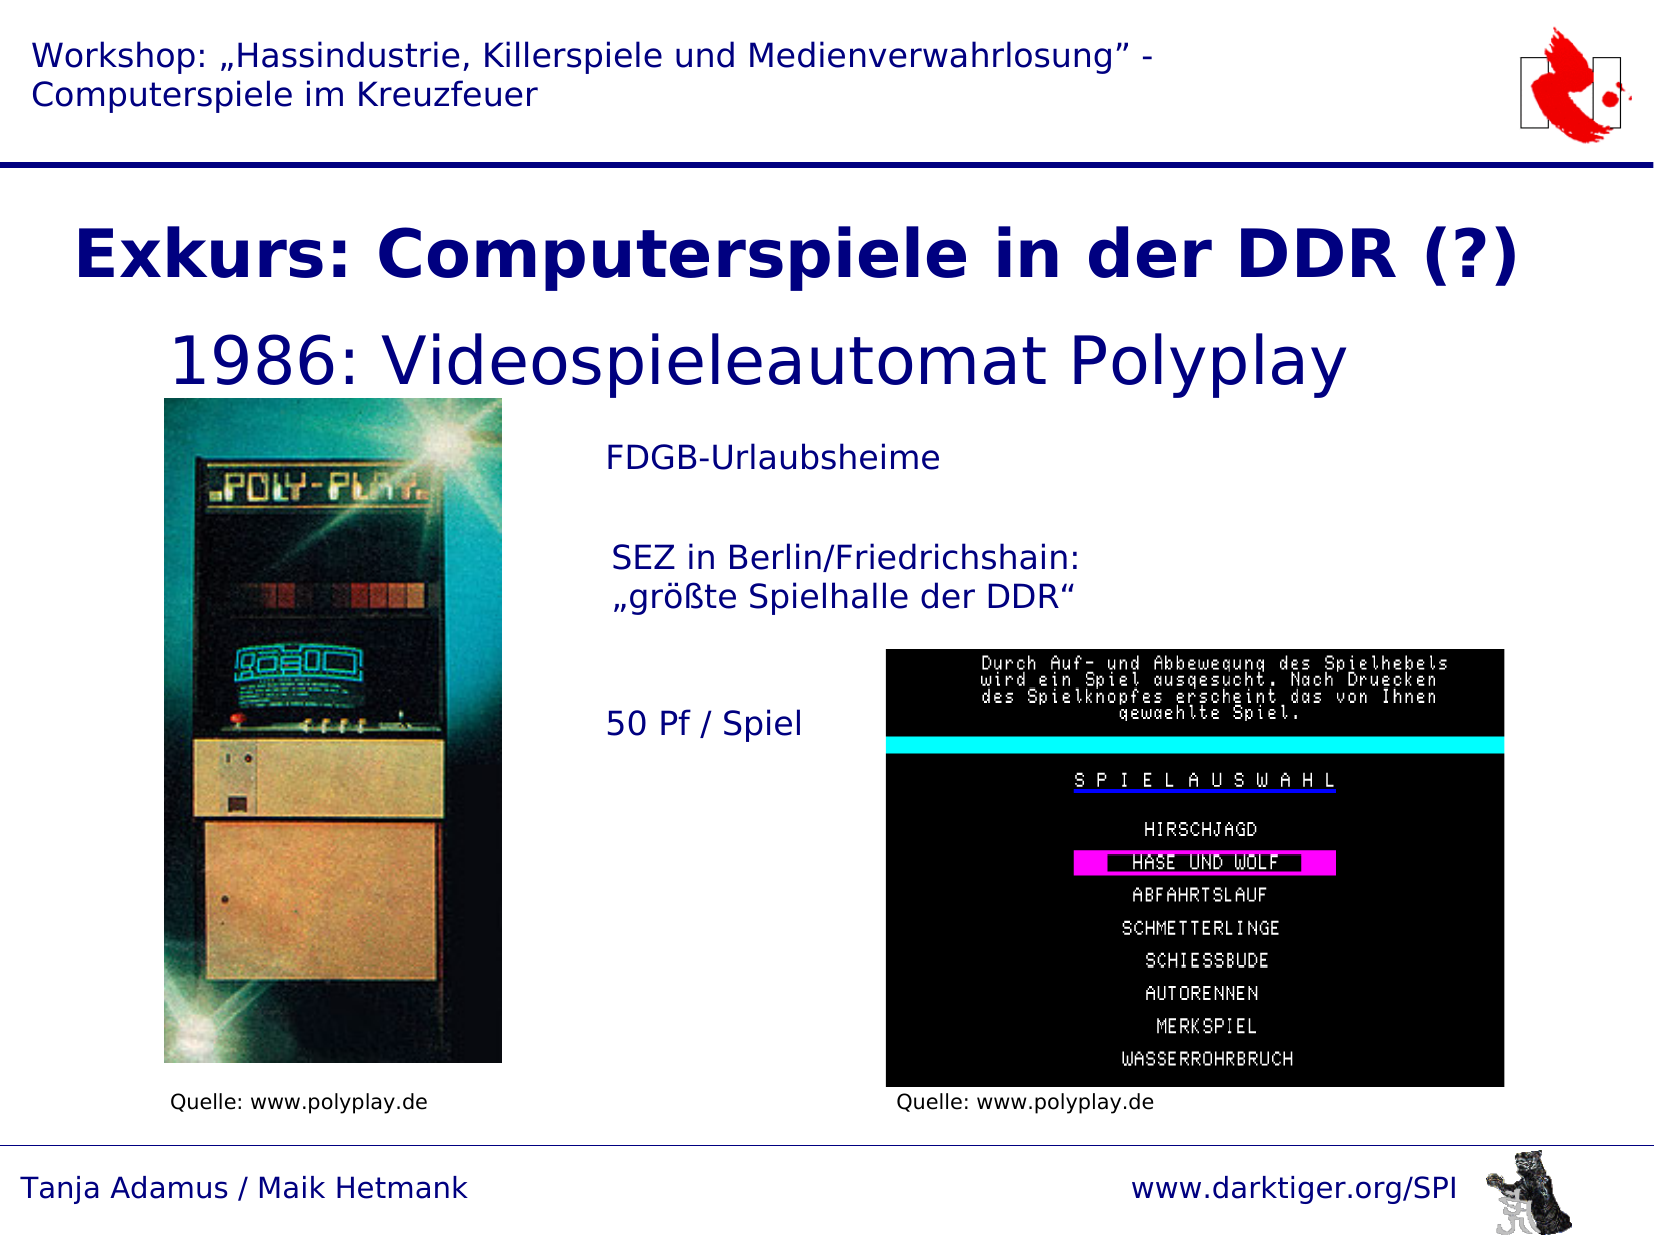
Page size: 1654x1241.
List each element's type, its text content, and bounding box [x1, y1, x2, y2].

picture [1503, 16, 1632, 148]
picture [1486, 1150, 1572, 1235]
text_box Workshop: „Hassindustrie, Killerspiele und Medienverwahrlosung” - Computerspiele im Kreuzfeuer [16, 29, 1418, 178]
picture [164, 398, 502, 1063]
text_box Exkurs: Computerspiele in der DDR (?) [59, 208, 1565, 302]
text_box 1986: Videospieleautomat Polyplay [153, 314, 1483, 408]
text_box Quelle: www.polyplay.de [881, 1082, 1170, 1123]
text_box FDGB-Urlaubsheime [590, 431, 975, 485]
text_box SEZ in Berlin/Friedrichshain: „größte Spielhalle der DDR“ [596, 531, 1123, 624]
picture [885, 649, 1505, 1087]
text_box Quelle: www.polyplay.de [155, 1082, 443, 1123]
text_box 50 Pf / Spiel [590, 696, 885, 751]
